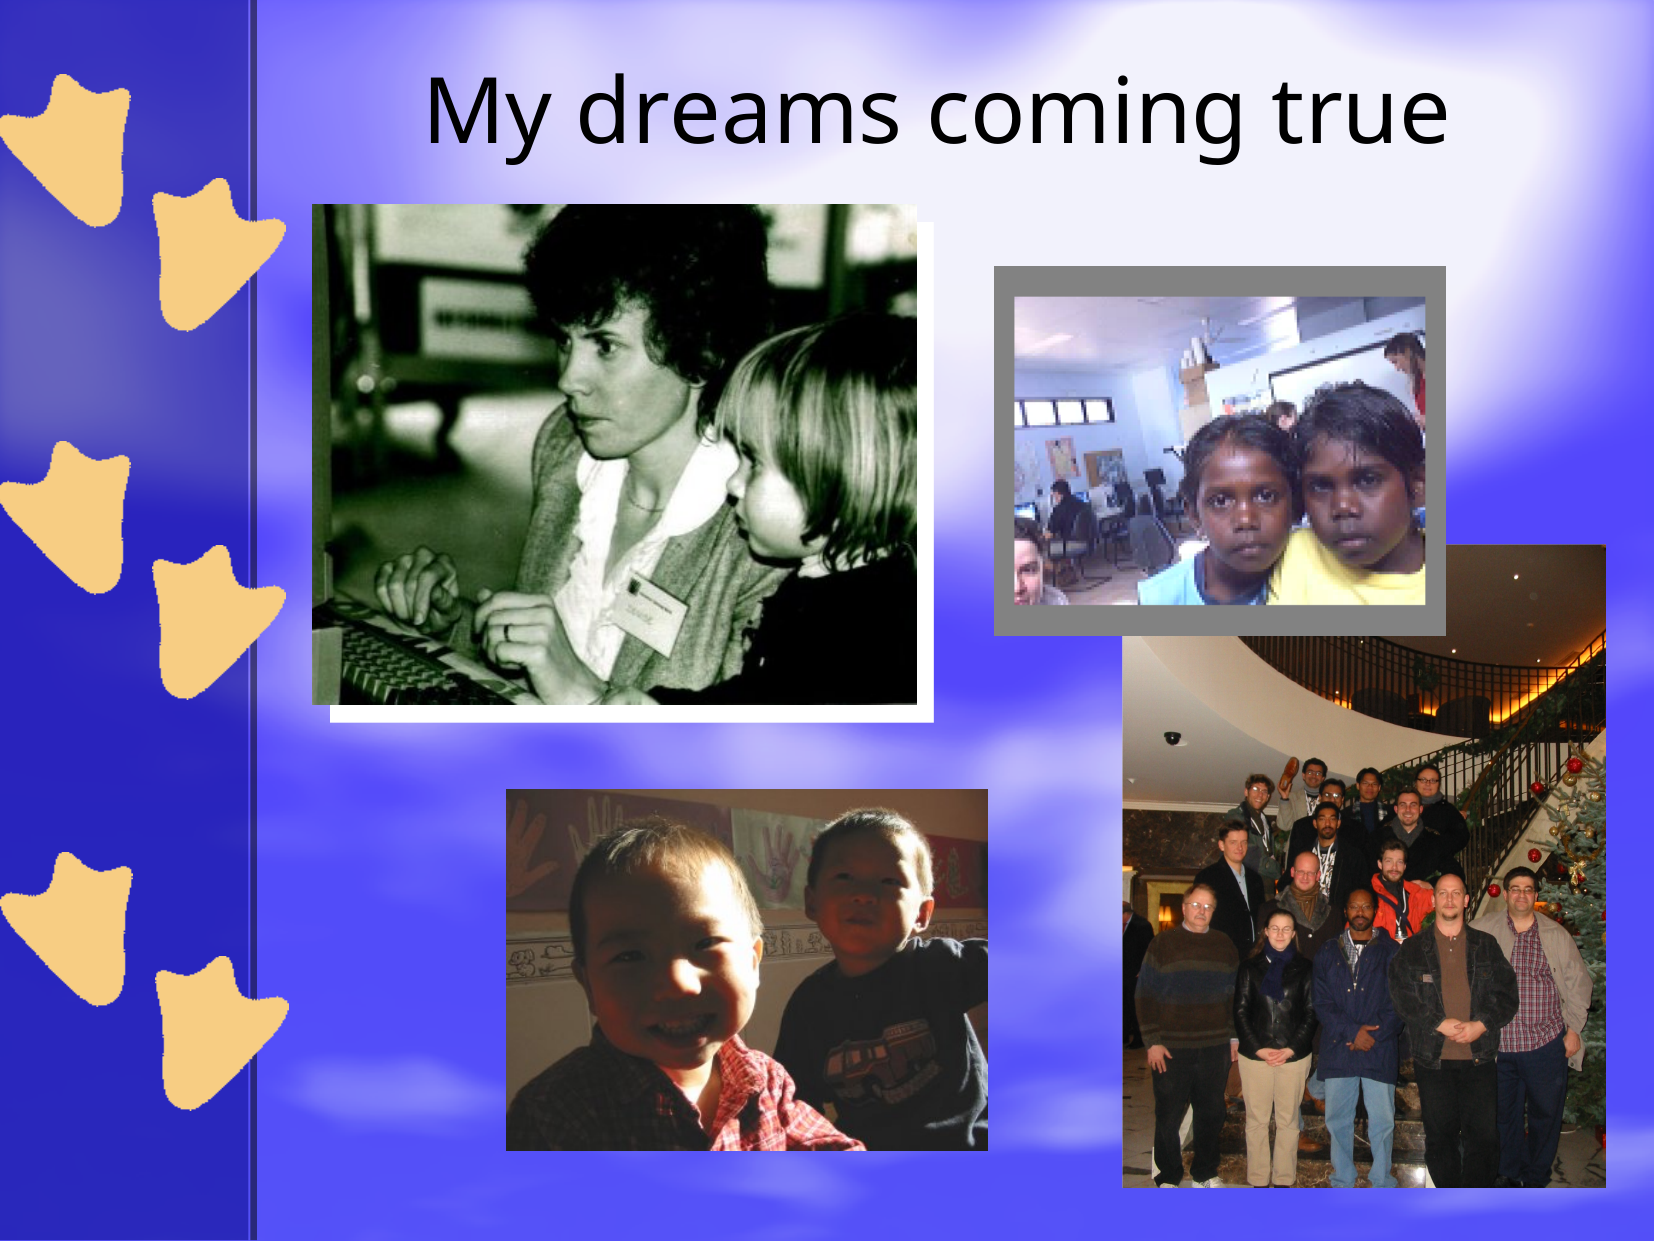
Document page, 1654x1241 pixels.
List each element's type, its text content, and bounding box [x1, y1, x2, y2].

picture [994, 266, 1606, 1188]
picture [152, 545, 286, 700]
title Drawn to the penguin: Socially responsible software [257, 0, 1653, 1104]
picture [0, 441, 131, 595]
picture [155, 956, 289, 1111]
picture [152, 178, 286, 332]
picture [0, 852, 133, 1007]
picture [506, 789, 988, 1151]
text_box My dreams coming true [310, 30, 1565, 186]
picture [0, 74, 131, 228]
picture [312, 204, 917, 705]
